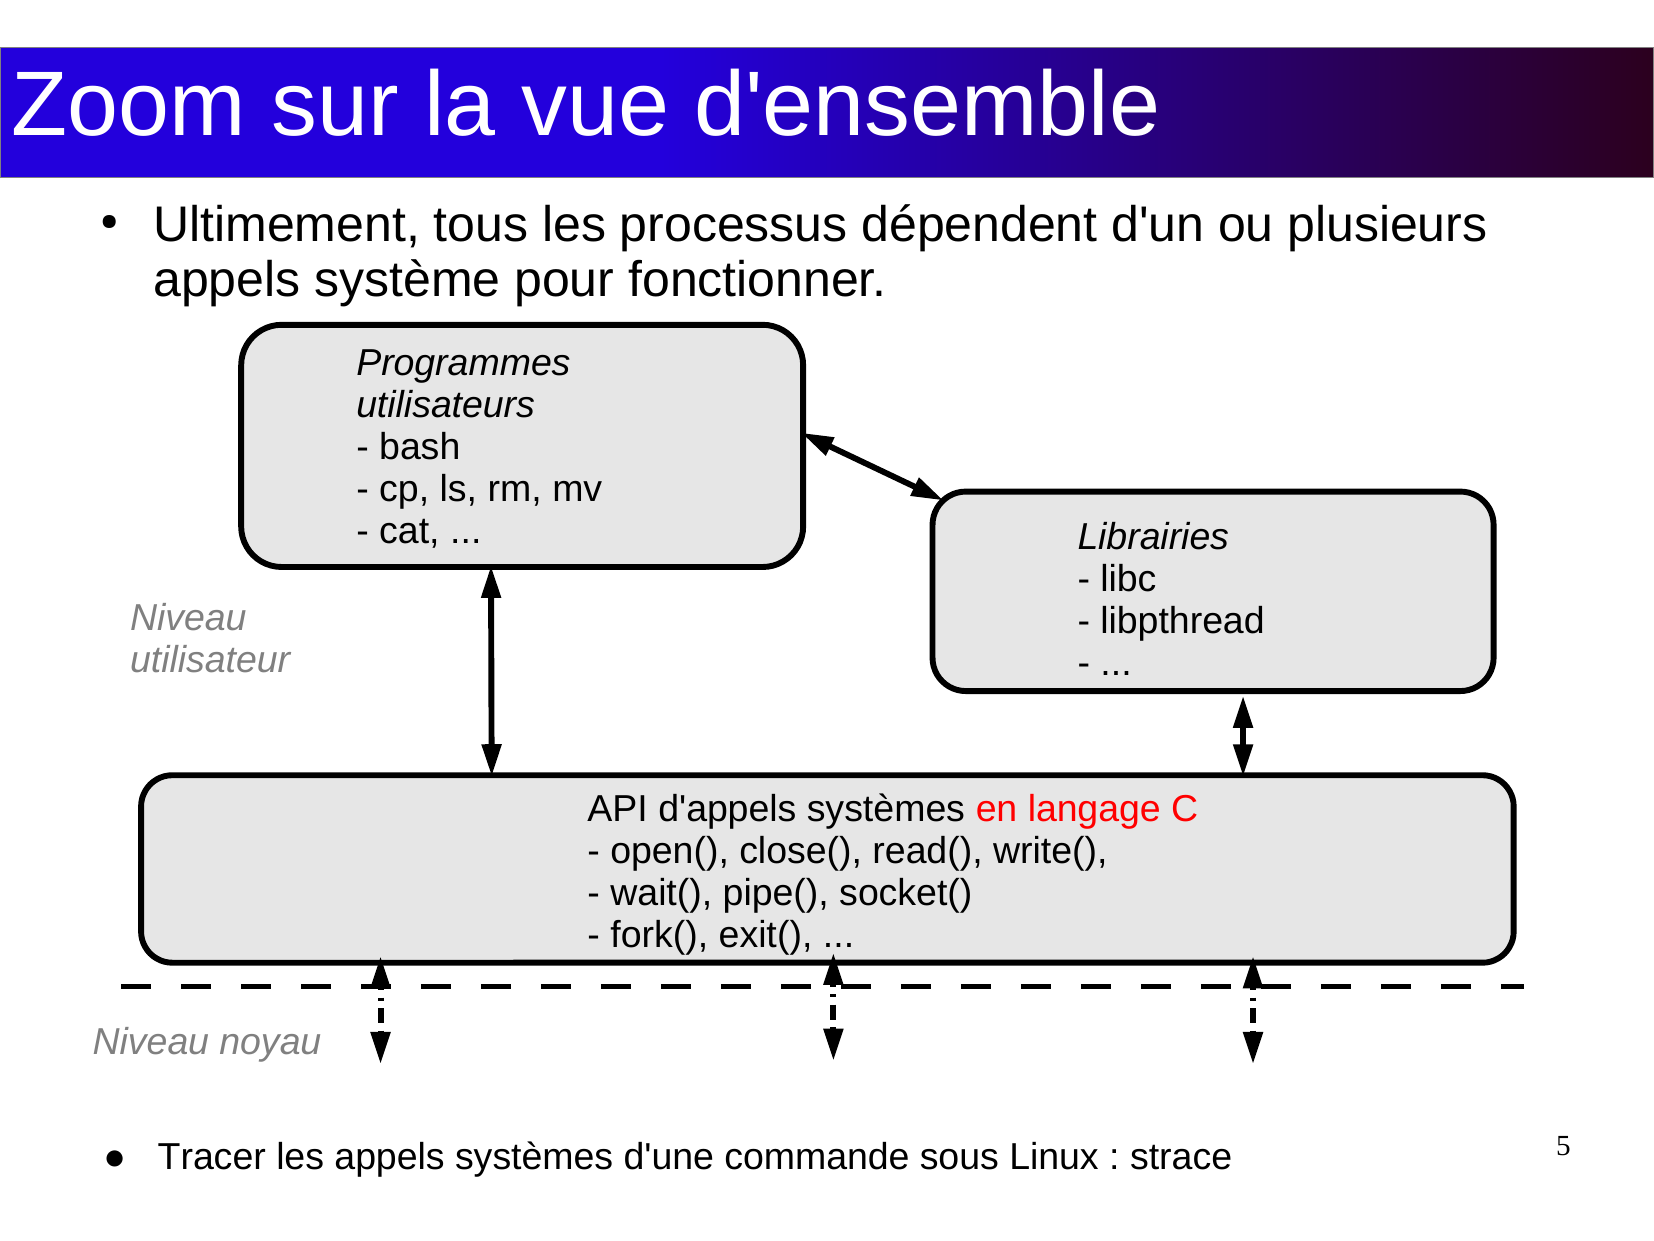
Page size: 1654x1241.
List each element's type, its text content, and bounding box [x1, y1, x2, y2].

text_box Niveau noyau [77, 1013, 359, 1070]
text_box [141, 916, 572, 963]
list Ultimement, tous les processus dépendent d'un ou plusieurs appels système pour fonctionner. [82, 195, 1538, 916]
text_box [1295, 916, 1514, 963]
text_box ● Tracer les appels systèmes d'une commande sous Linux : strace [88, 1127, 1351, 1200]
text_box API d'appels systèmes en langage C - open(), close(), read(), write(), - wait(), pipe(), socket() - fork(), exit(), ... [572, 916, 1295, 963]
title Zoom sur la vue d'ensemble [11, 0, 1642, 208]
